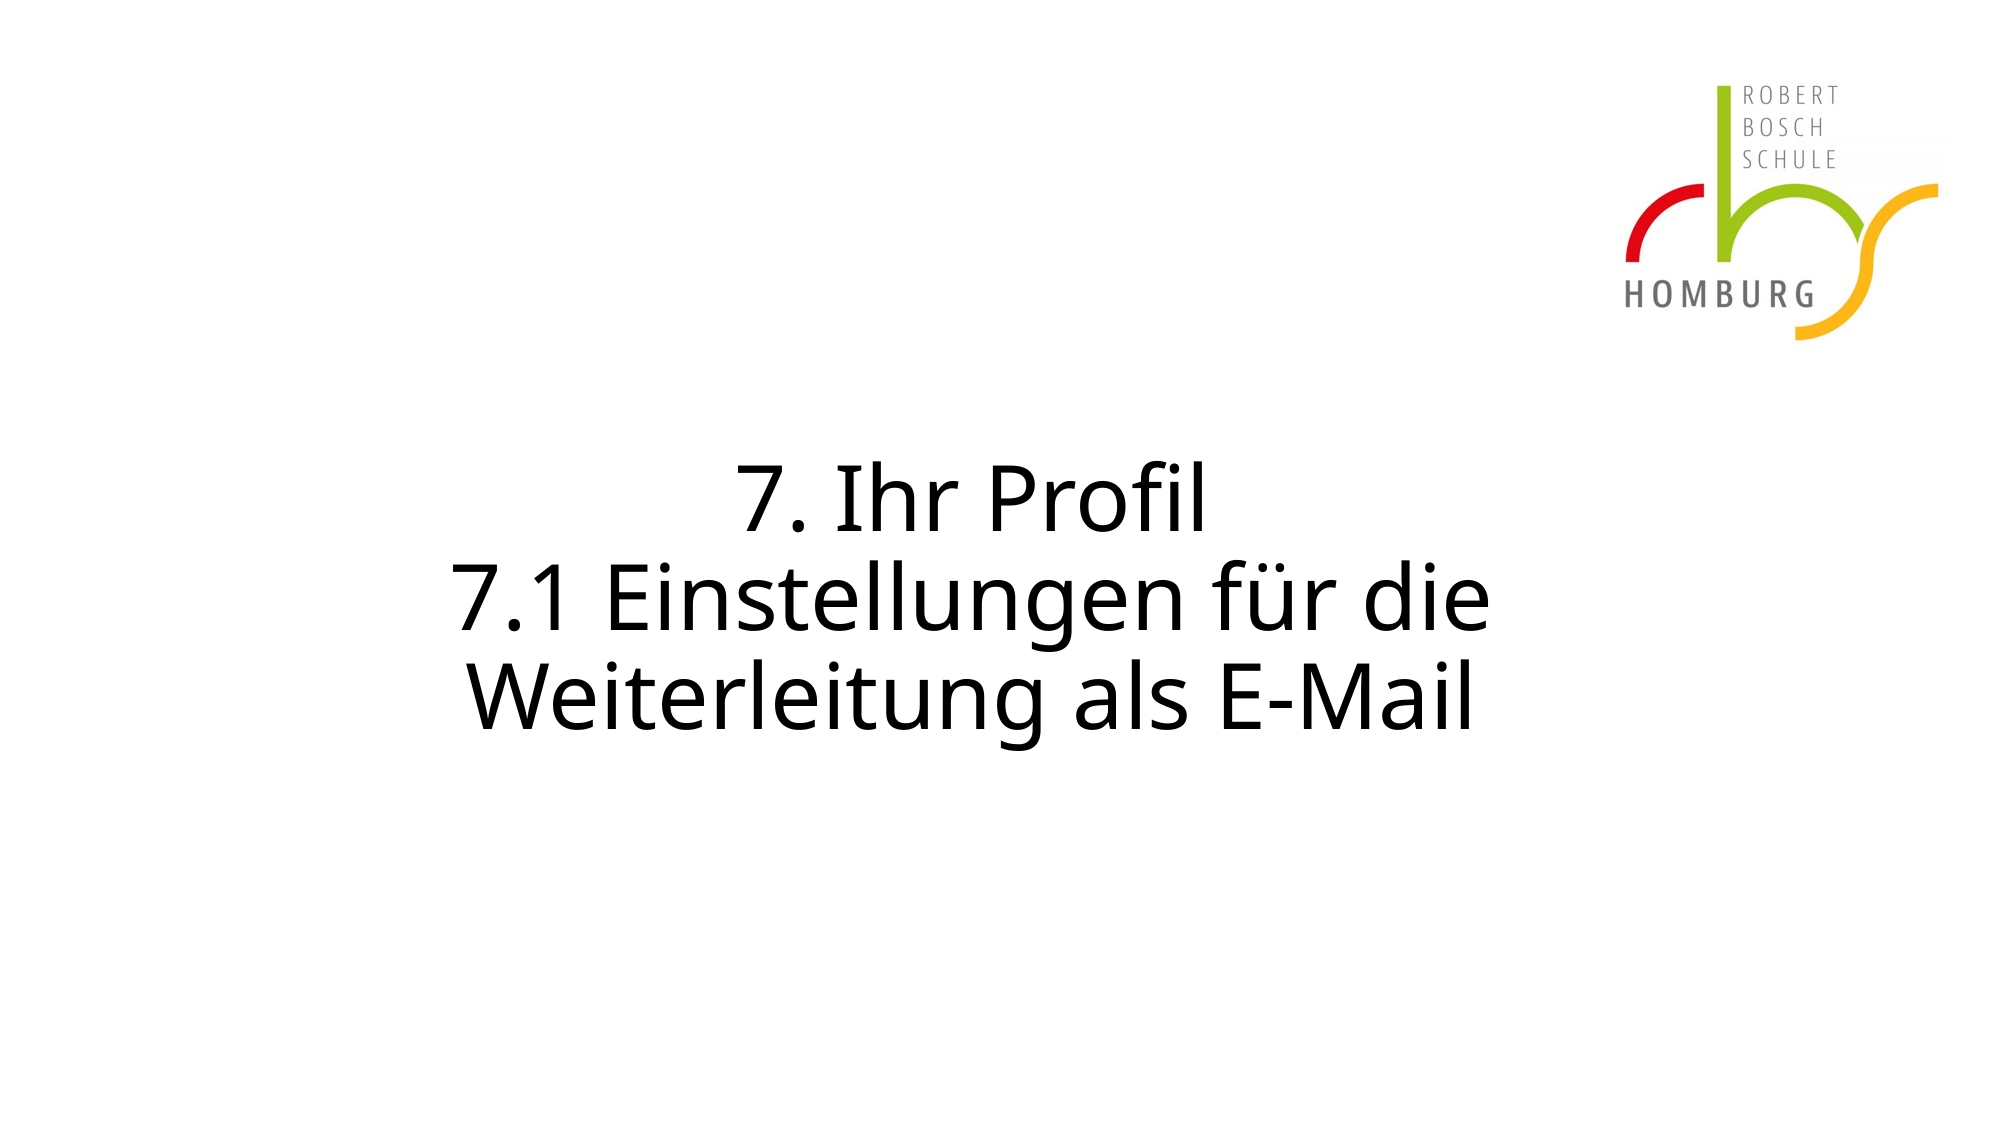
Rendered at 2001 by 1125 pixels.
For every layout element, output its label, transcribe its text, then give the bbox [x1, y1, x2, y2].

text_box 7. Ihr Profil 7.1 Einstellungen für die Weiterleitung als E-Mail [222, 444, 1723, 837]
picture [1616, 47, 1948, 379]
